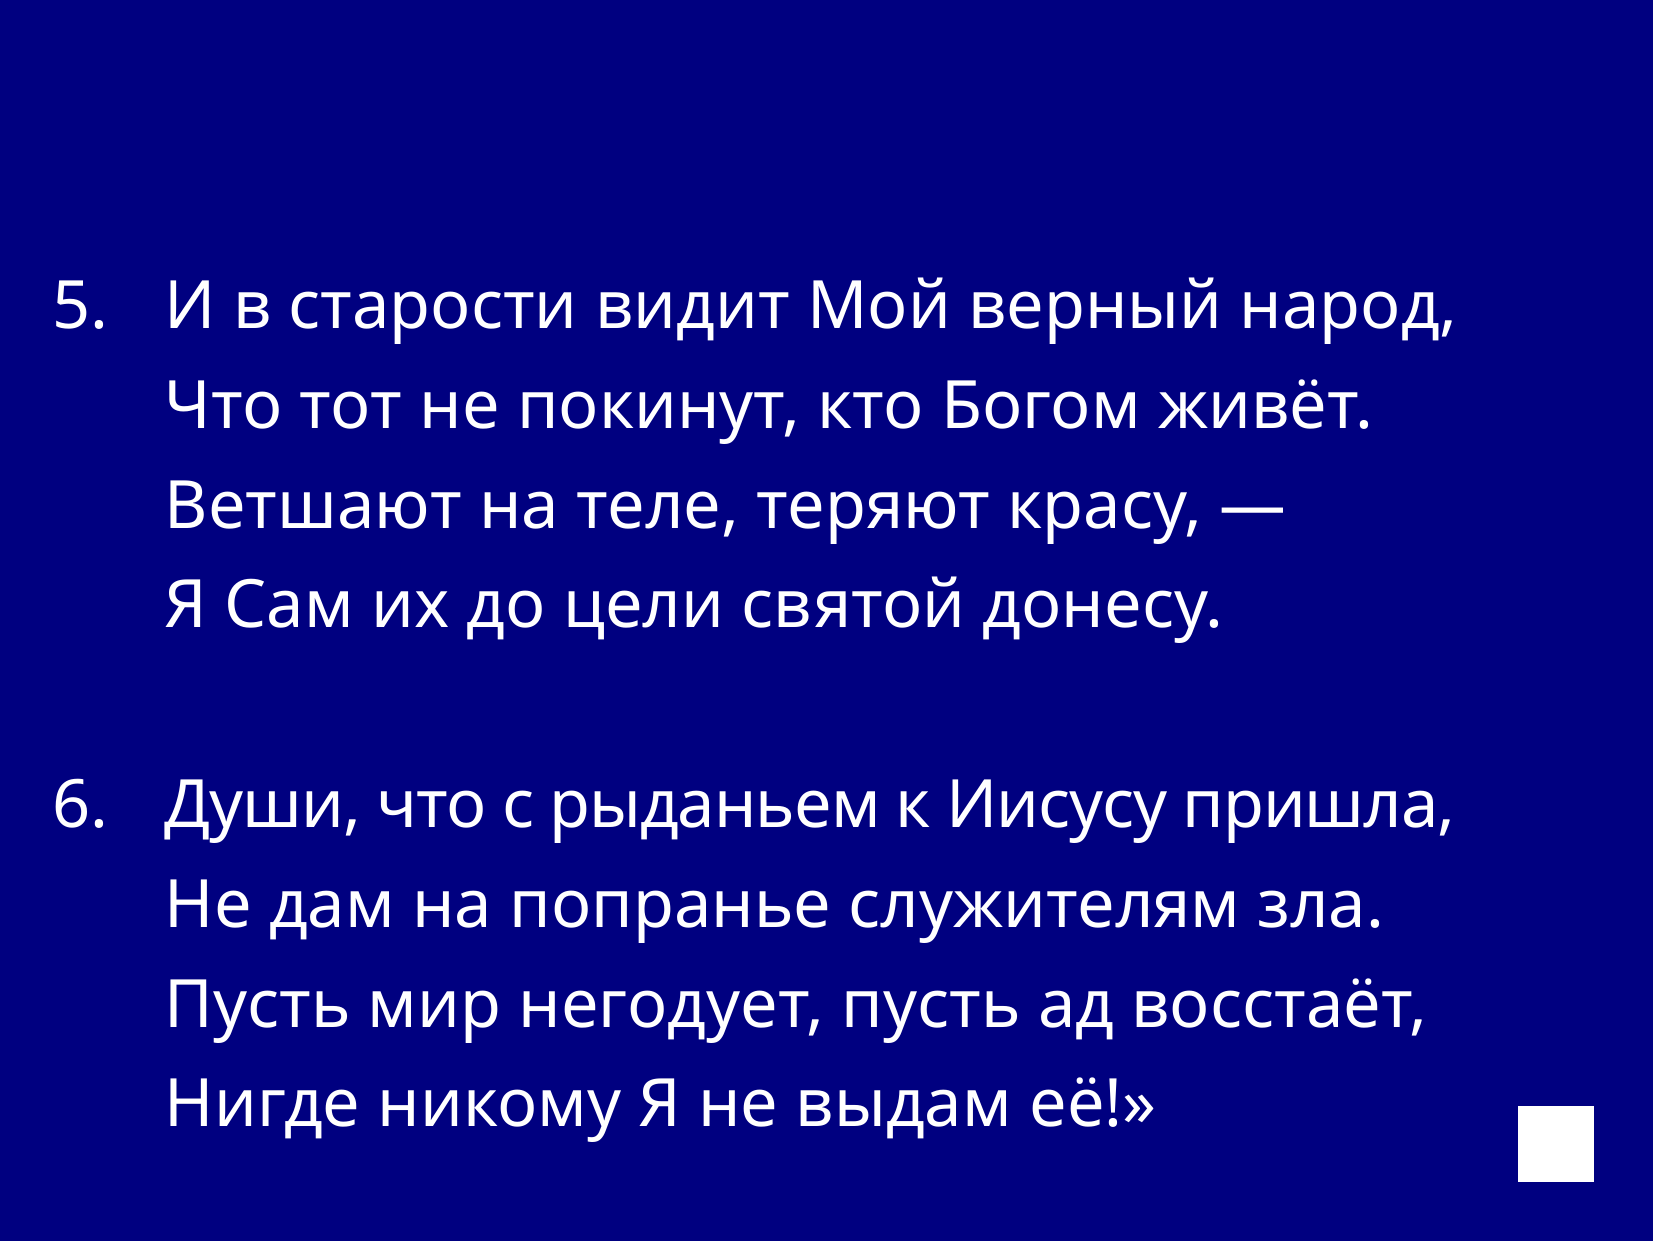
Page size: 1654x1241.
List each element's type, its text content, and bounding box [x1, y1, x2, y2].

text_box [1518, 1163, 1594, 1182]
text_box 5. И в старости видит Мой верный народ, Что тот не покинут, кто Богом живёт. Ветшают на теле, теряют красу, — Я Сам их до цели святой донесу. 6. Души, что с рыданьем к Иисусу пришла, Не дам на попранье служителям зла. Пусть мир негодует, пусть ад восстаёт, Нигде никому Я не выдам её!» [37, 150, 1651, 1163]
